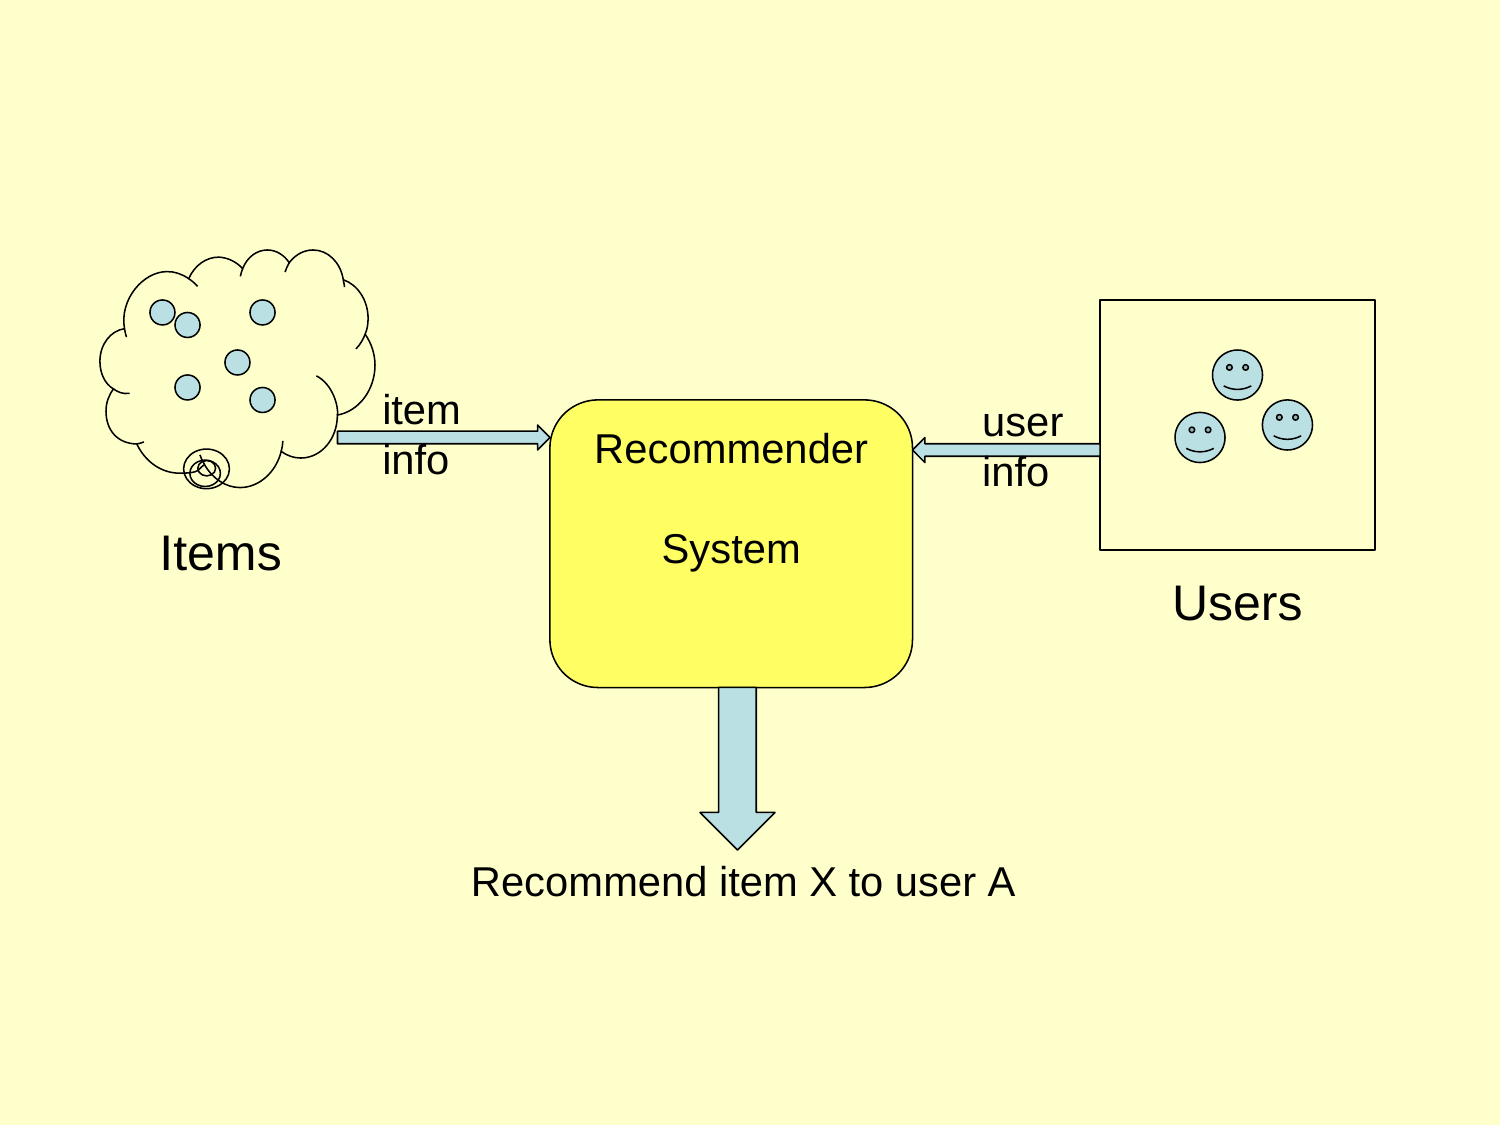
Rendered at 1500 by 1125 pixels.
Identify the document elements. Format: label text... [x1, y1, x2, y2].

text_box Users [1157, 562, 1318, 638]
text_box [699, 687, 776, 846]
text_box [488, 424, 551, 451]
text_box [249, 387, 276, 413]
text_box [1091, 443, 1101, 457]
text_box [1262, 399, 1313, 451]
text_box [174, 312, 201, 338]
text_box [149, 299, 175, 325]
text_box Recommend item X to user A [455, 846, 1032, 912]
text_box item info [367, 374, 488, 491]
text_box Items [144, 512, 297, 588]
text_box [1175, 412, 1226, 463]
text_box [224, 349, 250, 376]
text_box Recommender System [549, 399, 913, 688]
text_box [1212, 350, 1263, 401]
text_box [174, 374, 201, 400]
text_box user info [967, 387, 1091, 503]
text_box [337, 431, 367, 444]
text_box [249, 299, 276, 325]
text_box [912, 437, 967, 463]
